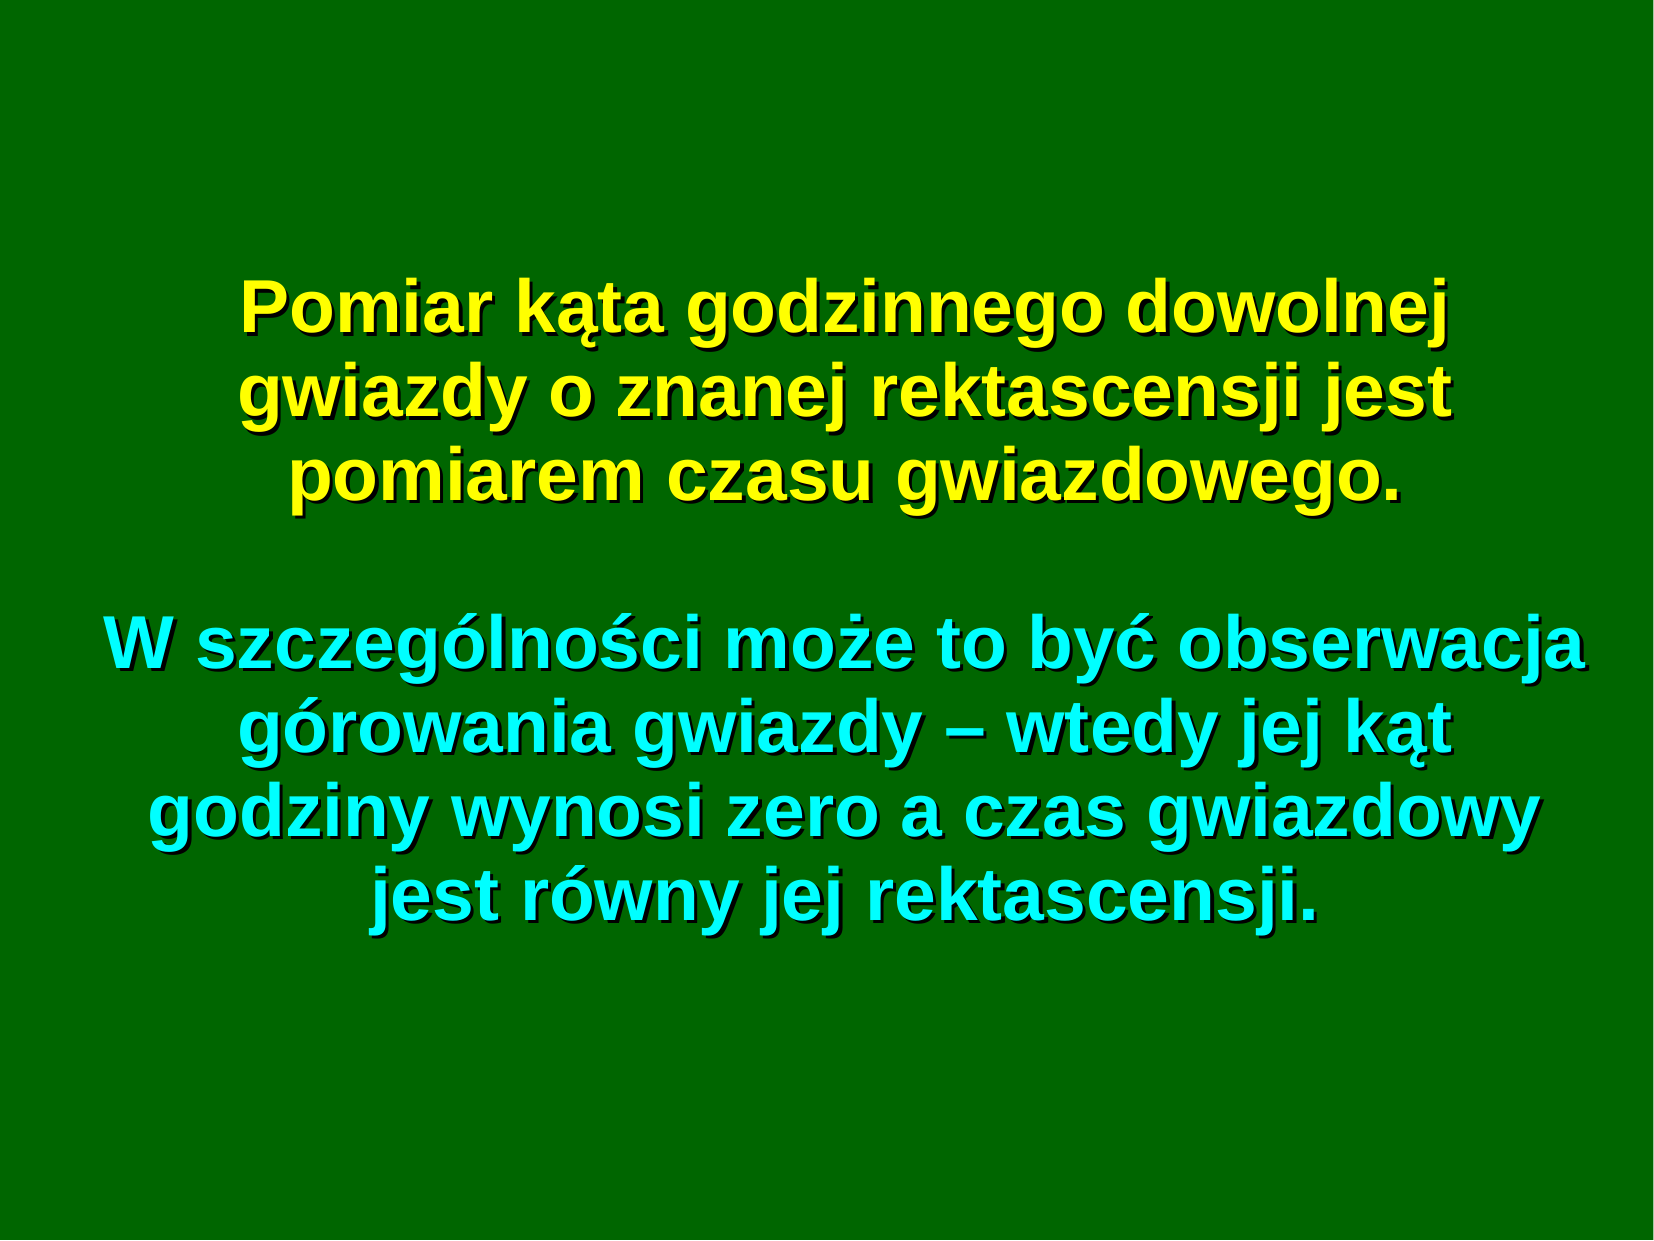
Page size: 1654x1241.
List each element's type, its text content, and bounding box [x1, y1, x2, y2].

title Pomiar kąta godzinnego dowolnej gwiazdy o znanej rektascensji jest pomiarem czasu gwiazdowego. W szczególności może to być obserwacja górowania gwiazdy – wtedy jej kąt godziny wynosi zero a czas gwiazdowy jest równy jej rektascensji. [101, 264, 1590, 937]
